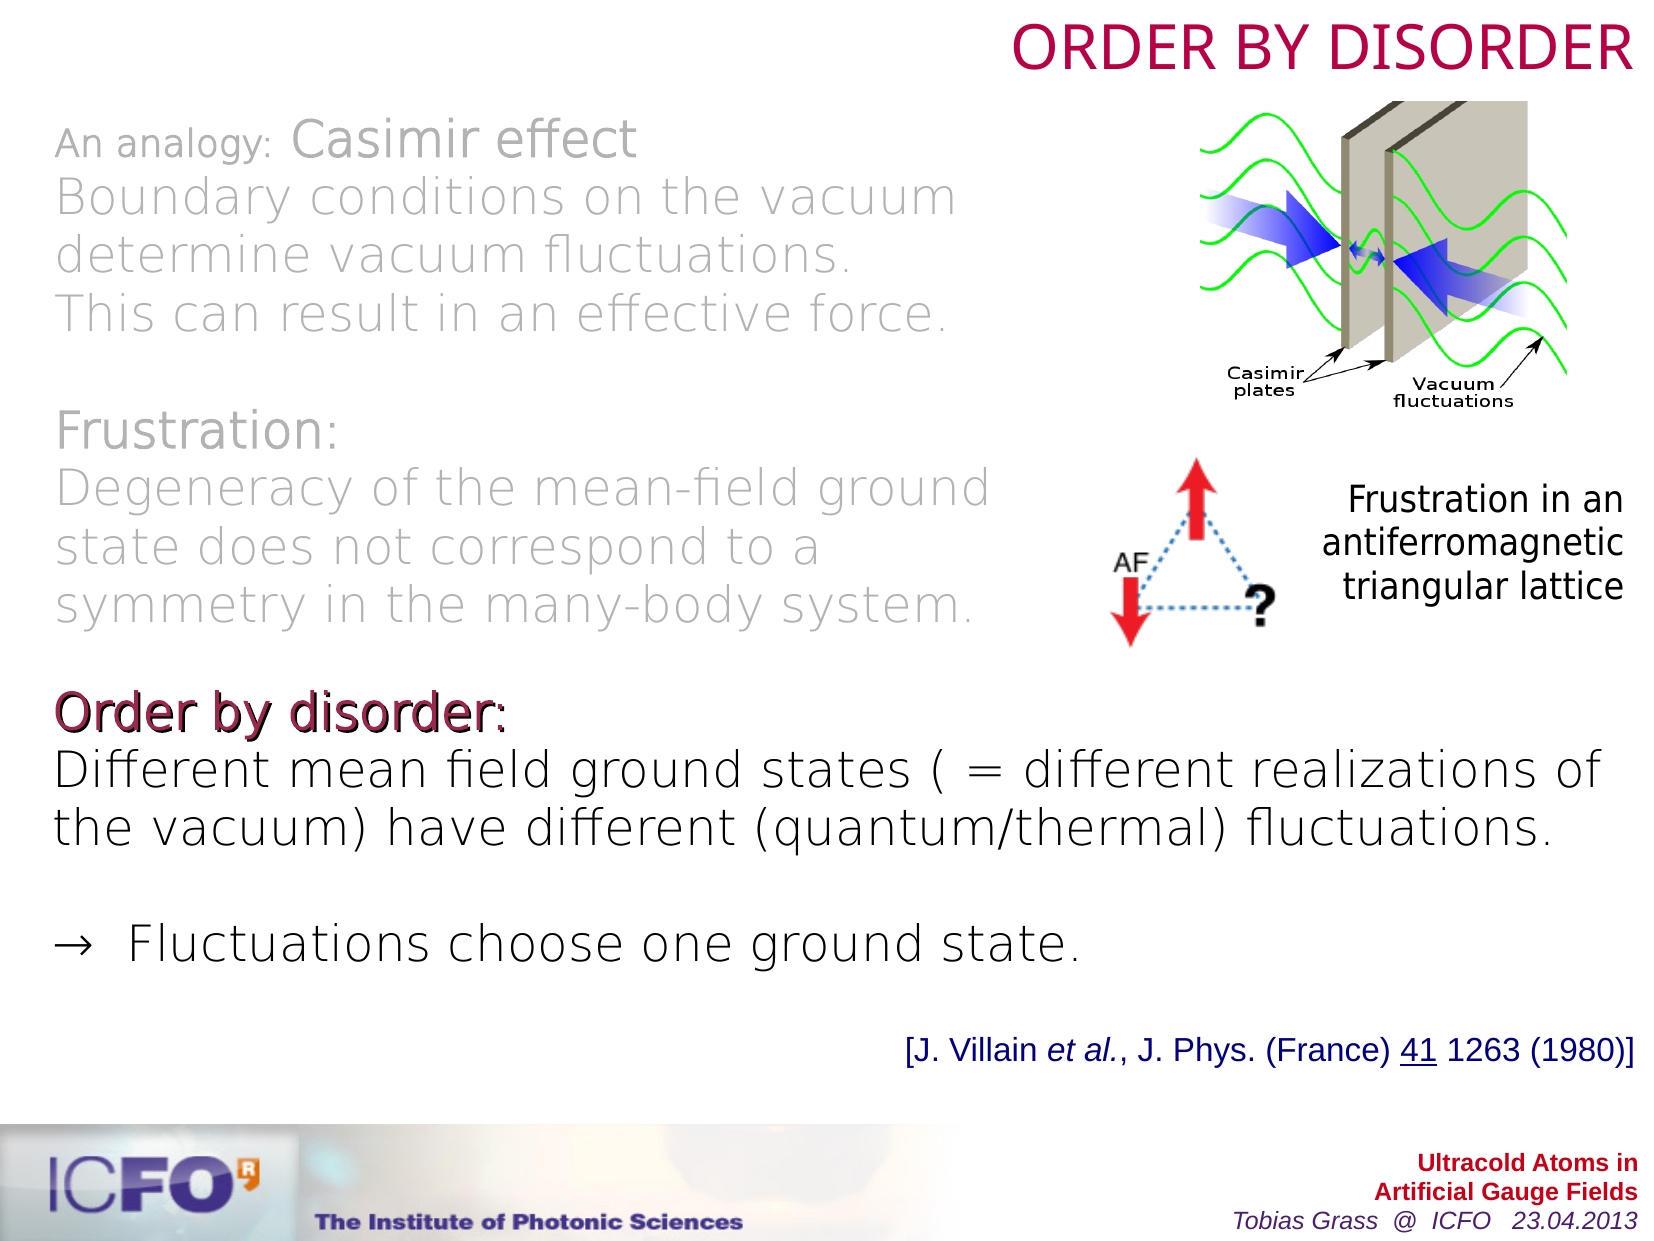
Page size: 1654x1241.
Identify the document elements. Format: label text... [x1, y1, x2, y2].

picture [0, 1124, 976, 1241]
picture [1200, 101, 1567, 413]
text_box Frustration in an antiferromagnetic triangular lattice [1301, 470, 1640, 675]
text_box Order by disorder: Different mean field ground states ( = different realizations of the vacuum) have different (quantum/thermal) fluctuations. → Fluctuations choose one ground state. [J. Villain et al., J. Phys. (France) 41 1263 (1980)] [37, 675, 1651, 1077]
text_box Ultracold Atoms in Artificial Gauge Fields Tobias Grass @ ICFO 23.04.2013 [712, 1138, 1654, 1241]
text_box ORDER BY DISORDER [0, 0, 1651, 99]
text_box An analogy: Casimir effect Boundary conditions on the vacuum determine vacuum fluctuations. This can result in an effective force. Frustration: Degeneracy of the mean-field ground state does not correspond to a symmetry in the many-body system. [39, 102, 1051, 642]
picture [1087, 438, 1301, 676]
